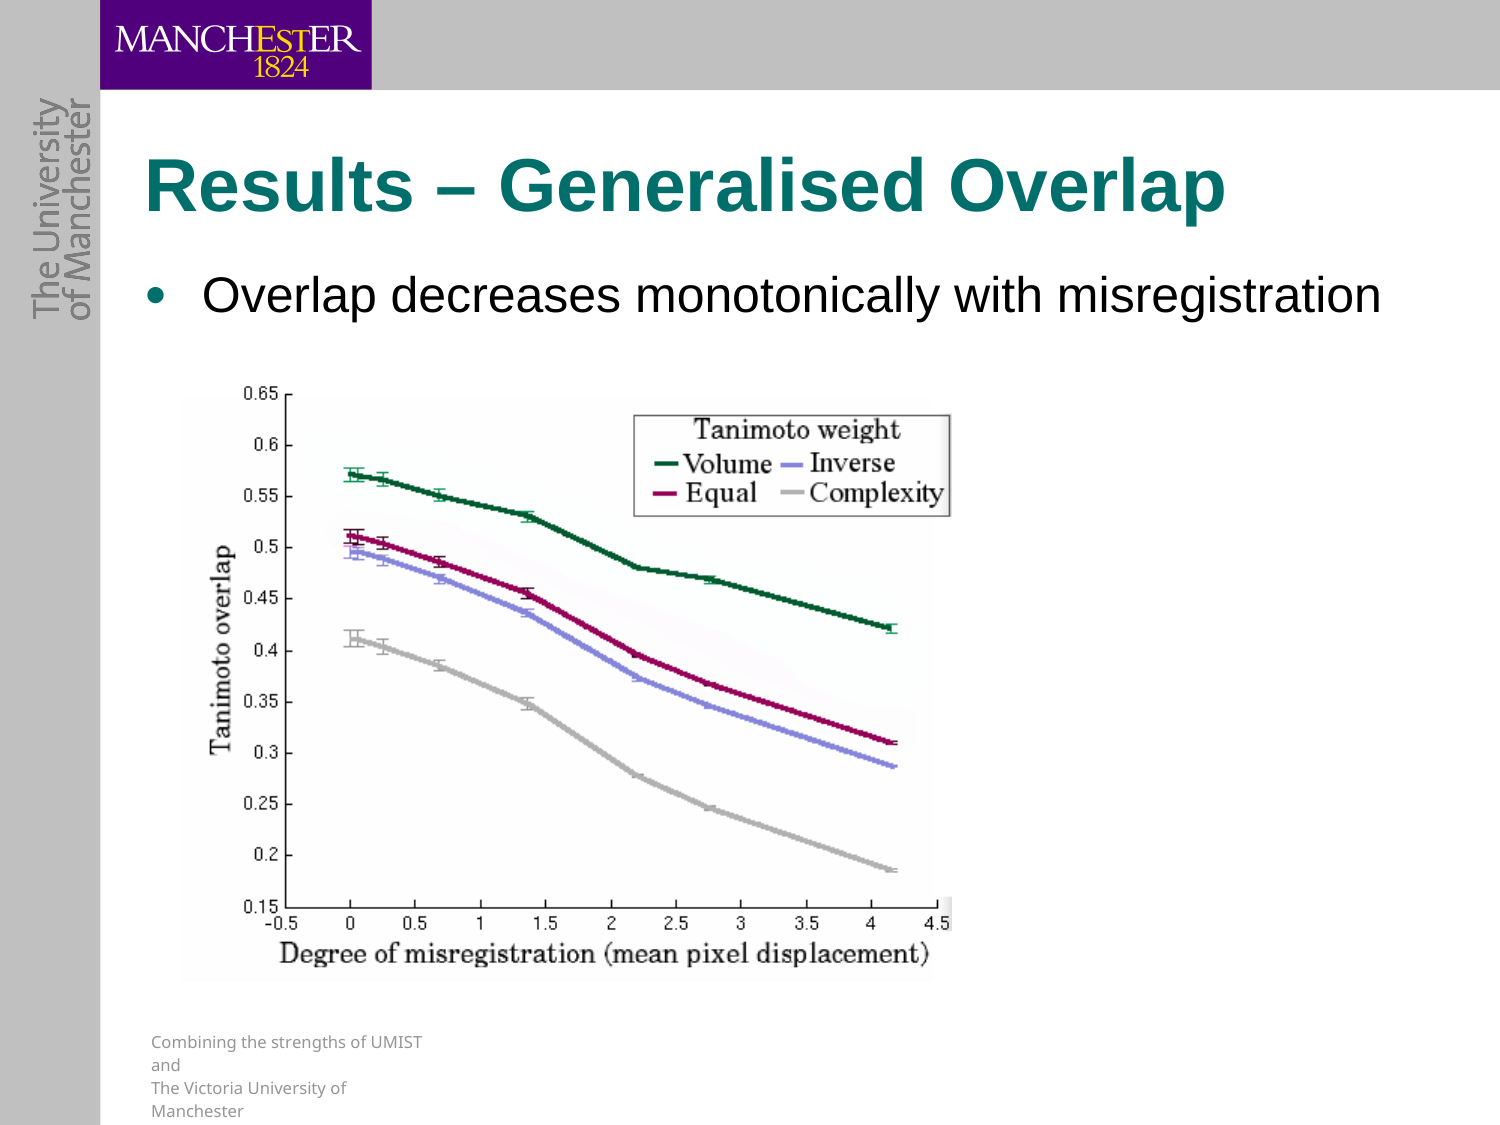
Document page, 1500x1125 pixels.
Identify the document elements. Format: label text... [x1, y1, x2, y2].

title Results – Generalised Overlap [129, 120, 1406, 251]
picture [171, 382, 952, 981]
picture [0, 0, 372, 320]
list Overlap decreases monotonically with misregistration [130, 259, 1407, 1012]
